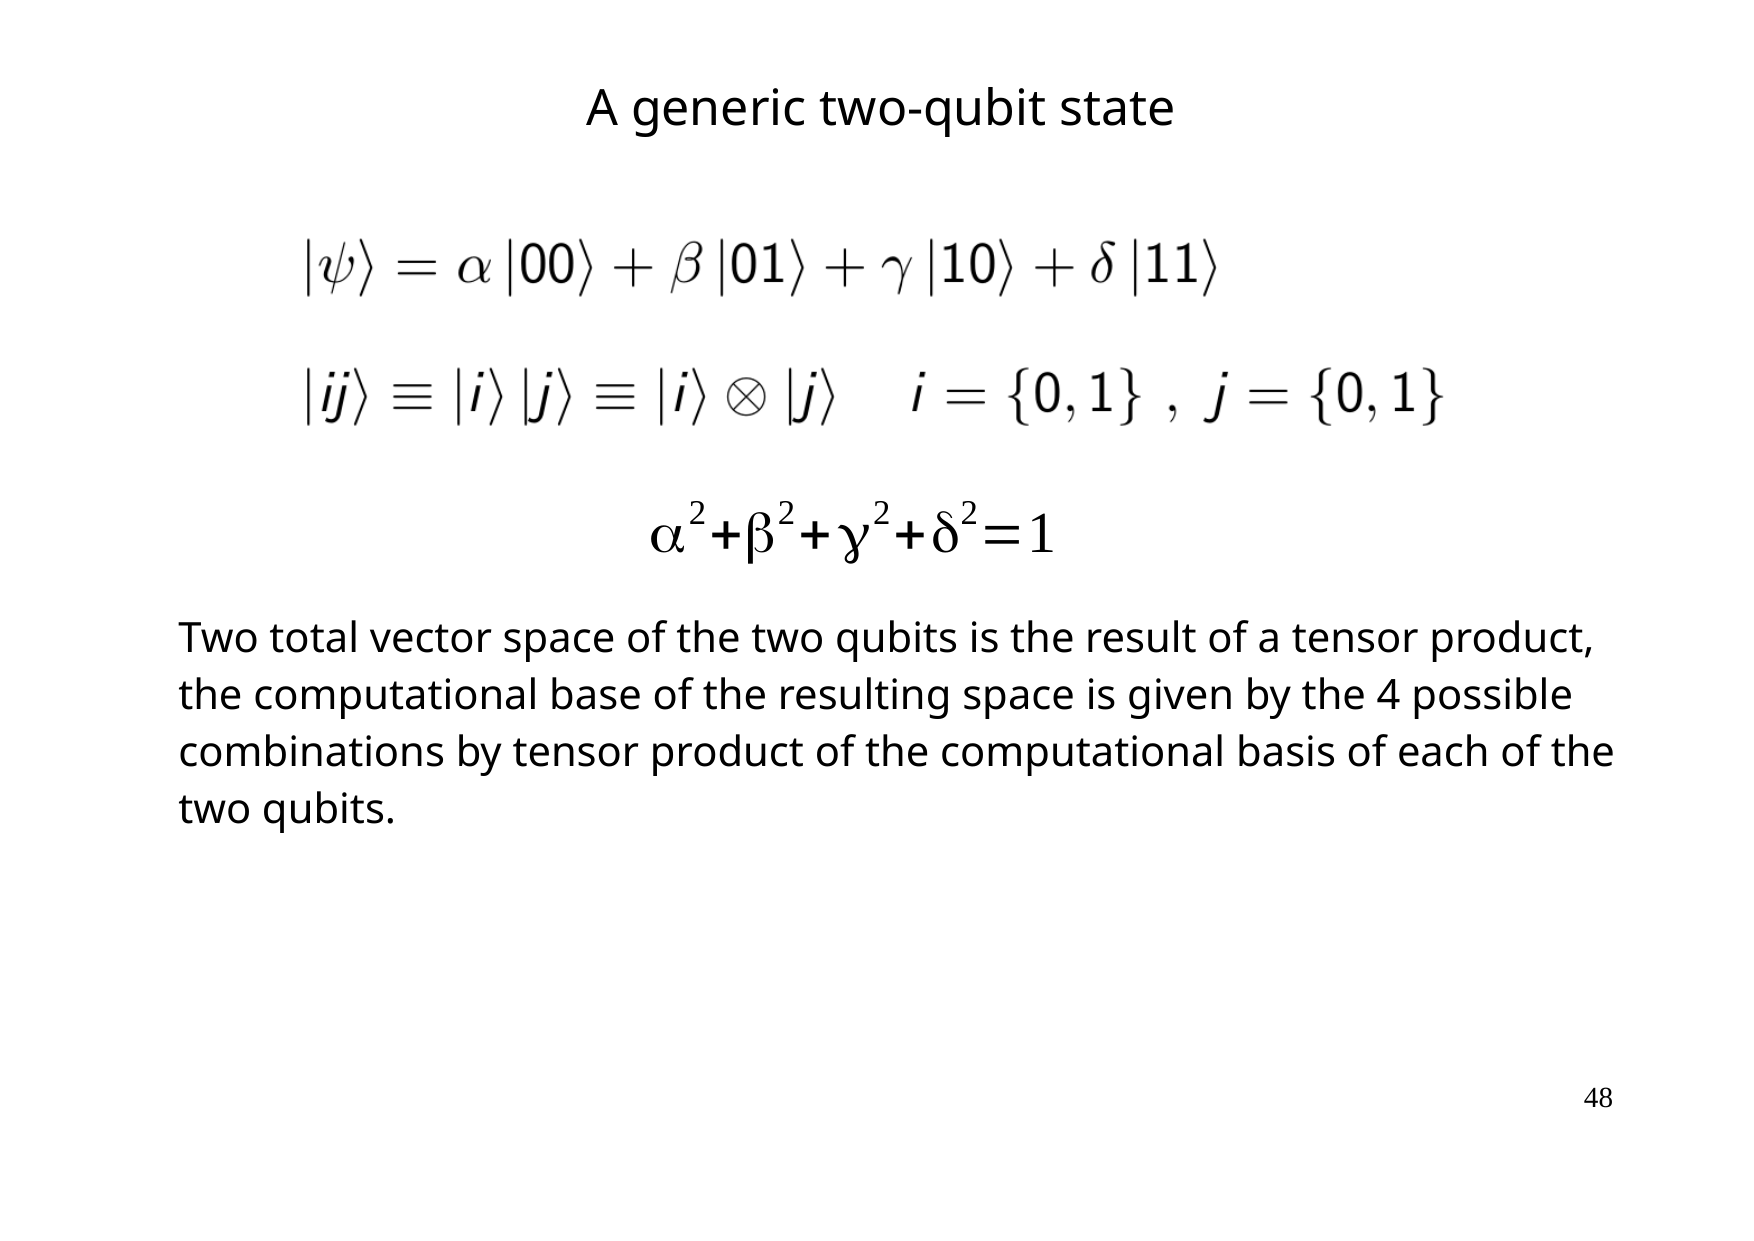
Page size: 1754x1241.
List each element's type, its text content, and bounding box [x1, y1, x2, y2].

text_box Two total vector space of the two qubits is the result of a tensor product, the computational base of the resulting space is given by the 4 possible combinations by tensor product of the computational basis of each of the two qubits. [163, 600, 1599, 832]
text_box A generic two-qubit state [571, 64, 1183, 145]
chart [643, 493, 1063, 568]
picture [268, 208, 1469, 475]
